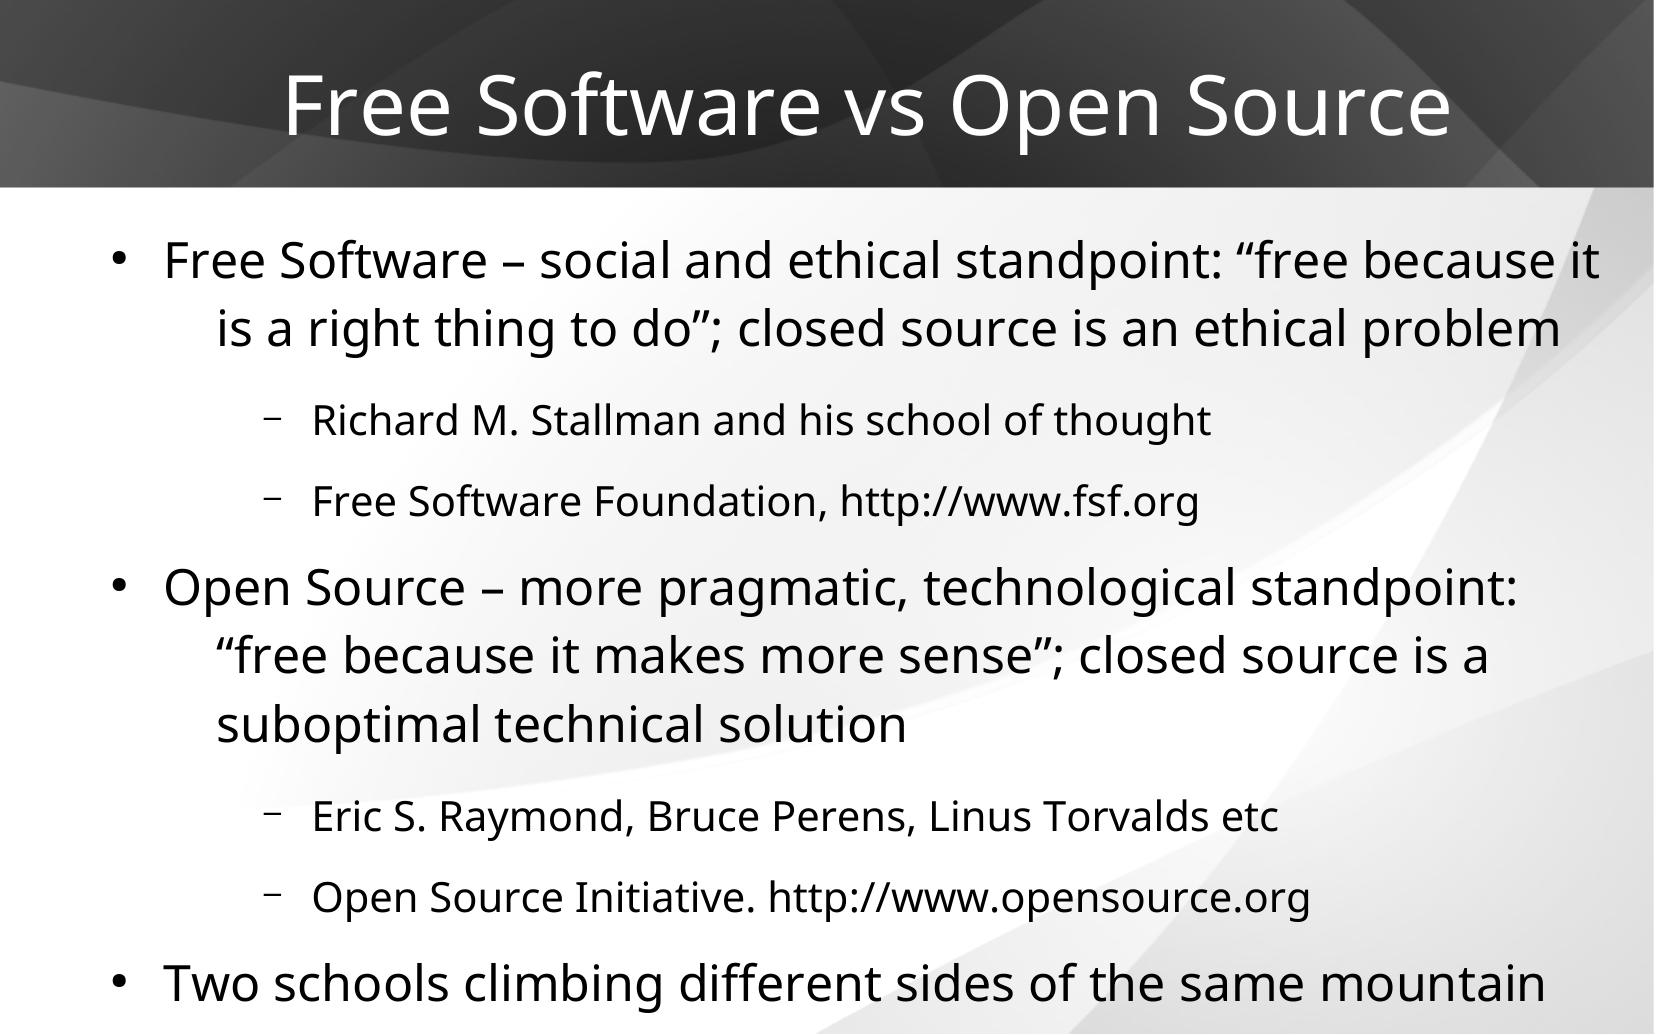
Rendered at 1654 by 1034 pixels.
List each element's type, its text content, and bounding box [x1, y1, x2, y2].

picture [0, 0, 1654, 1034]
title Free Software vs Open Source [124, 0, 1613, 208]
list Free Software – social and ethical standpoint: “free because it is a right thing to do”; closed source is an ethical problem Richard M. Stallman and his school of thought Free Software Foundation, http://www.fsf.org Open Source – more pragmatic, technological standpoint: “free because it makes more sense”; closed source is a suboptimal technical solution Eric S. Raymond, Bruce Perens, Linus Torvalds etc Open Source Initiative. http://www.opensource.org Two schools climbing different sides of the same mountain [75, 225, 1613, 1034]
